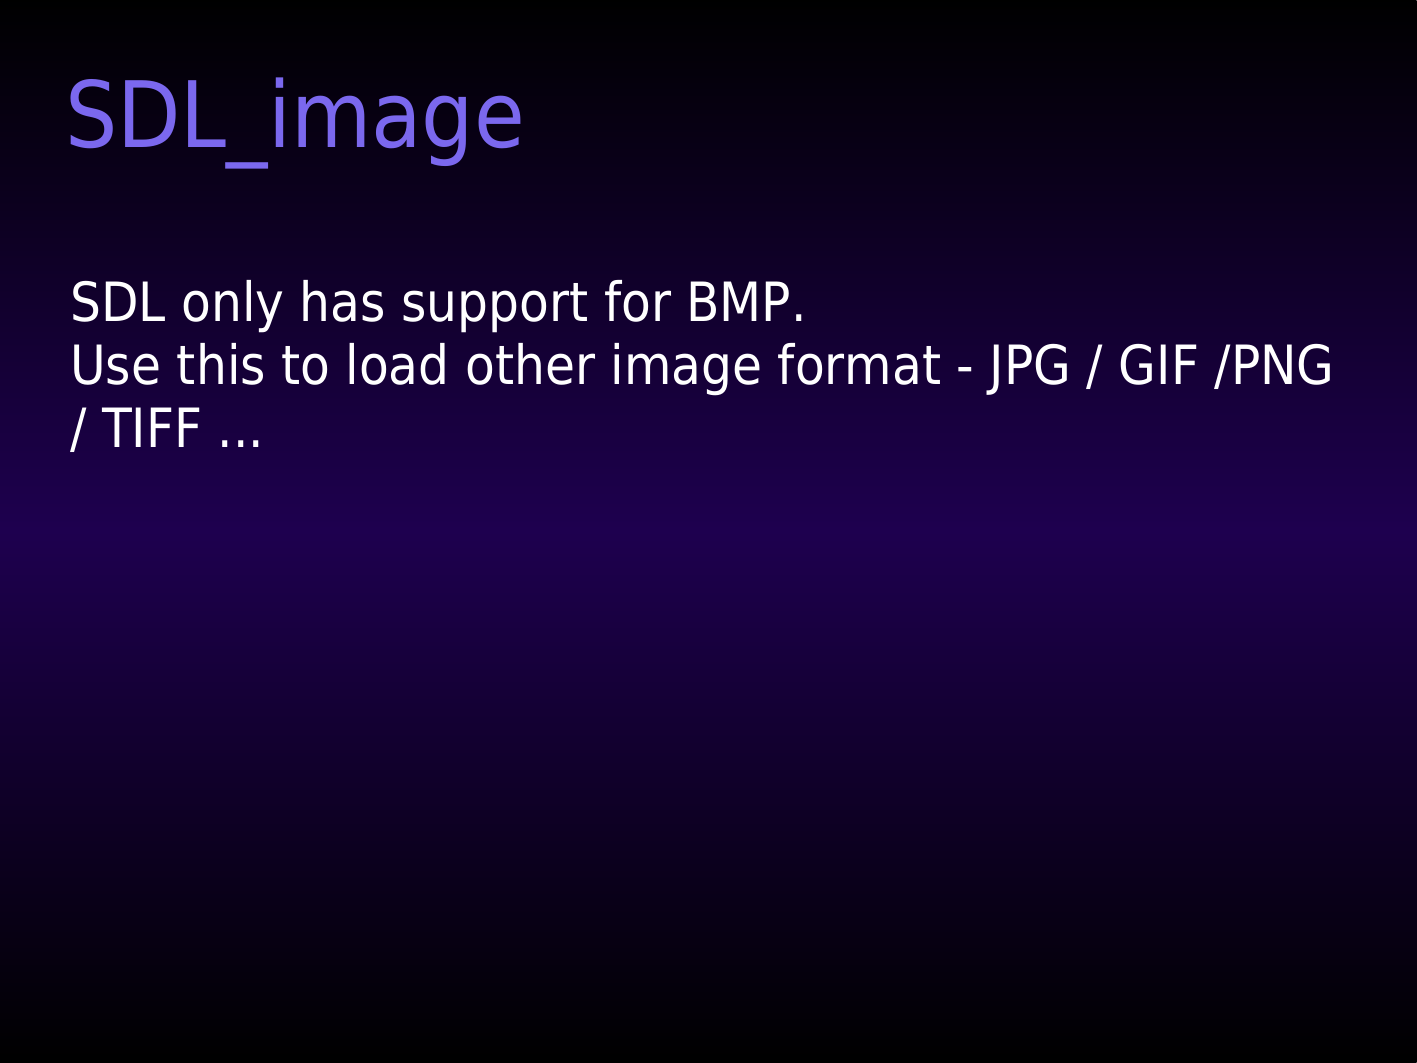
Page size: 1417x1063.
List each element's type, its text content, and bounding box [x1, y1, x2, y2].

text_box SDL only has support for BMP. Use this to load other image format - JPG / GIF /PNG / TIFF ... [70, 270, 1341, 504]
text_box SDL_image [65, 62, 1336, 170]
